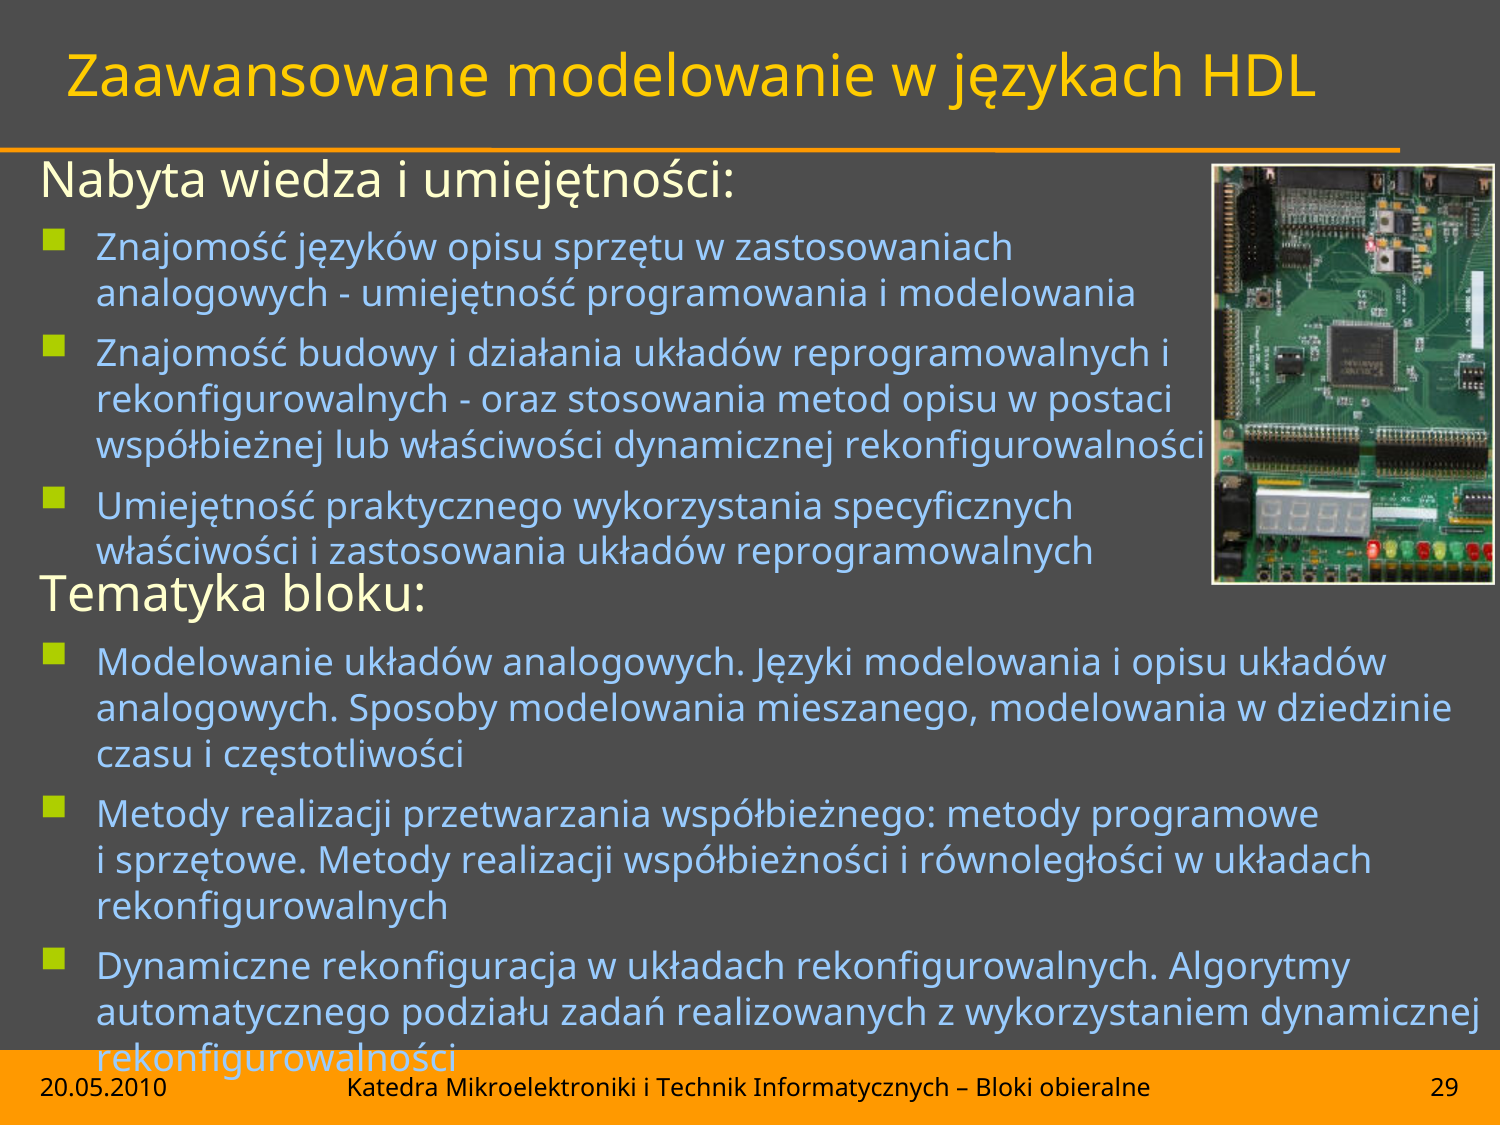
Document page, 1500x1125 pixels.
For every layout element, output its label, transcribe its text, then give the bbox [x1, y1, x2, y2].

title Zaawansowane modelowanie w językach HDL [52, 16, 1469, 132]
list Nabyta wiedza i umiejętności: Znajomość języków opisu sprzętu w zastosowaniach analogowych - umiejętność programowania i modelowania Znajomość budowy i działania układów reprogramowalnych i rekonfigurowalnych - oraz stosowania metod opisu w postaci współbieżnej lub właściwości dynamicznej rekonfigurowalności Umiejętność praktycznego wykorzystania specyficznych właściwości i zastosowania układów reprogramowalnych [24, 140, 1241, 586]
picture [1241, 163, 1495, 555]
list Tematyka bloku: Modelowanie układów analogowych. Języki modelowania i opisu układów analogowych. Sposoby modelowania mieszanego, modelowania w dziedzinie czasu i częstotliwości Metody realizacji przetwarzania współbieżnego: metody programowe i sprzętowe. Metody realizacji współbieżności i równoległości w układach rekonfigurowalnych Dynamiczne rekonfiguracja w układach rekonfigurowalnych. Algorytmy automatycznego podziału zadań realizowanych z wykorzystaniem dynamicznej rekonfigurowalności [24, 555, 1500, 1058]
